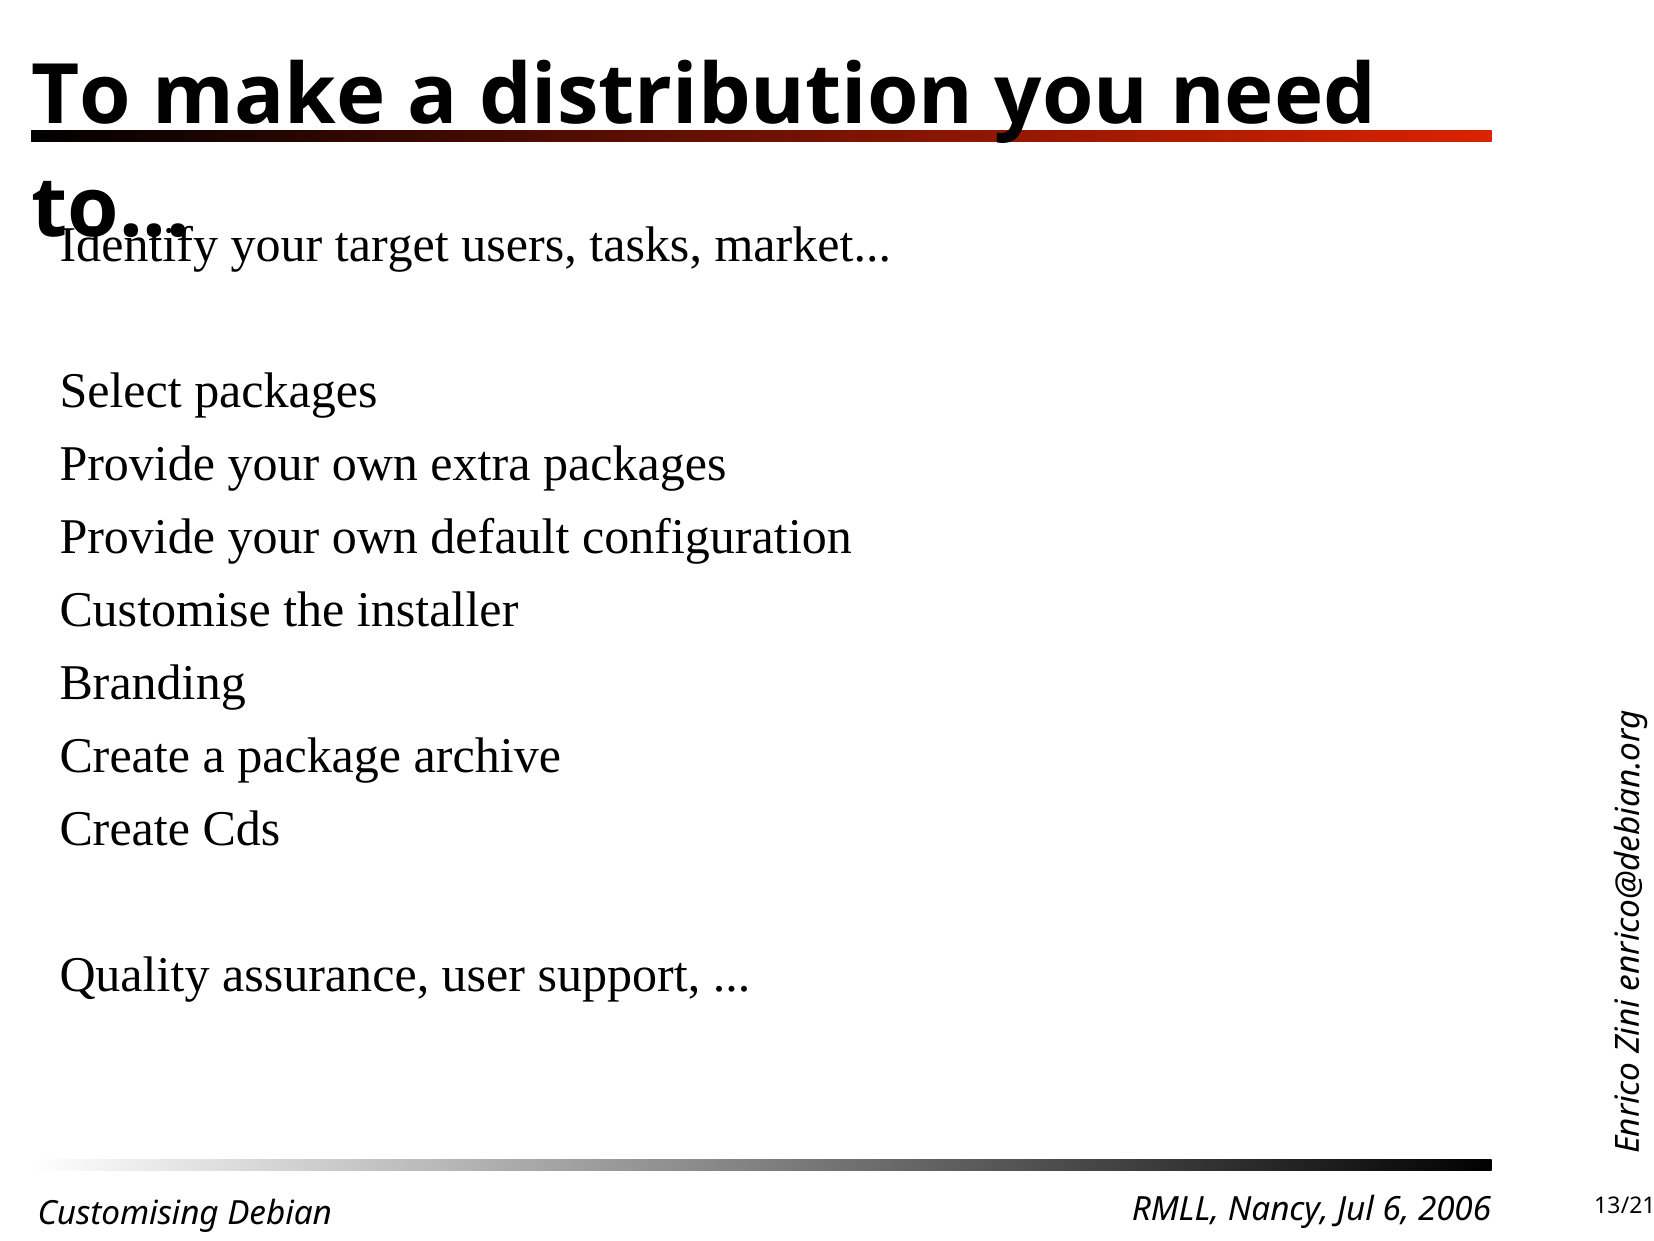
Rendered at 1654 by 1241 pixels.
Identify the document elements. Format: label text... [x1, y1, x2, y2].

text_box To make a distribution you need to... [31, 34, 1495, 171]
text_box Identify your target users, tasks, market... Select packages Provide your own extra packages Provide your own default configuration Customise the installer Branding Create a package archive Create Cds Quality assurance, user support, ... [59, 216, 1495, 1035]
